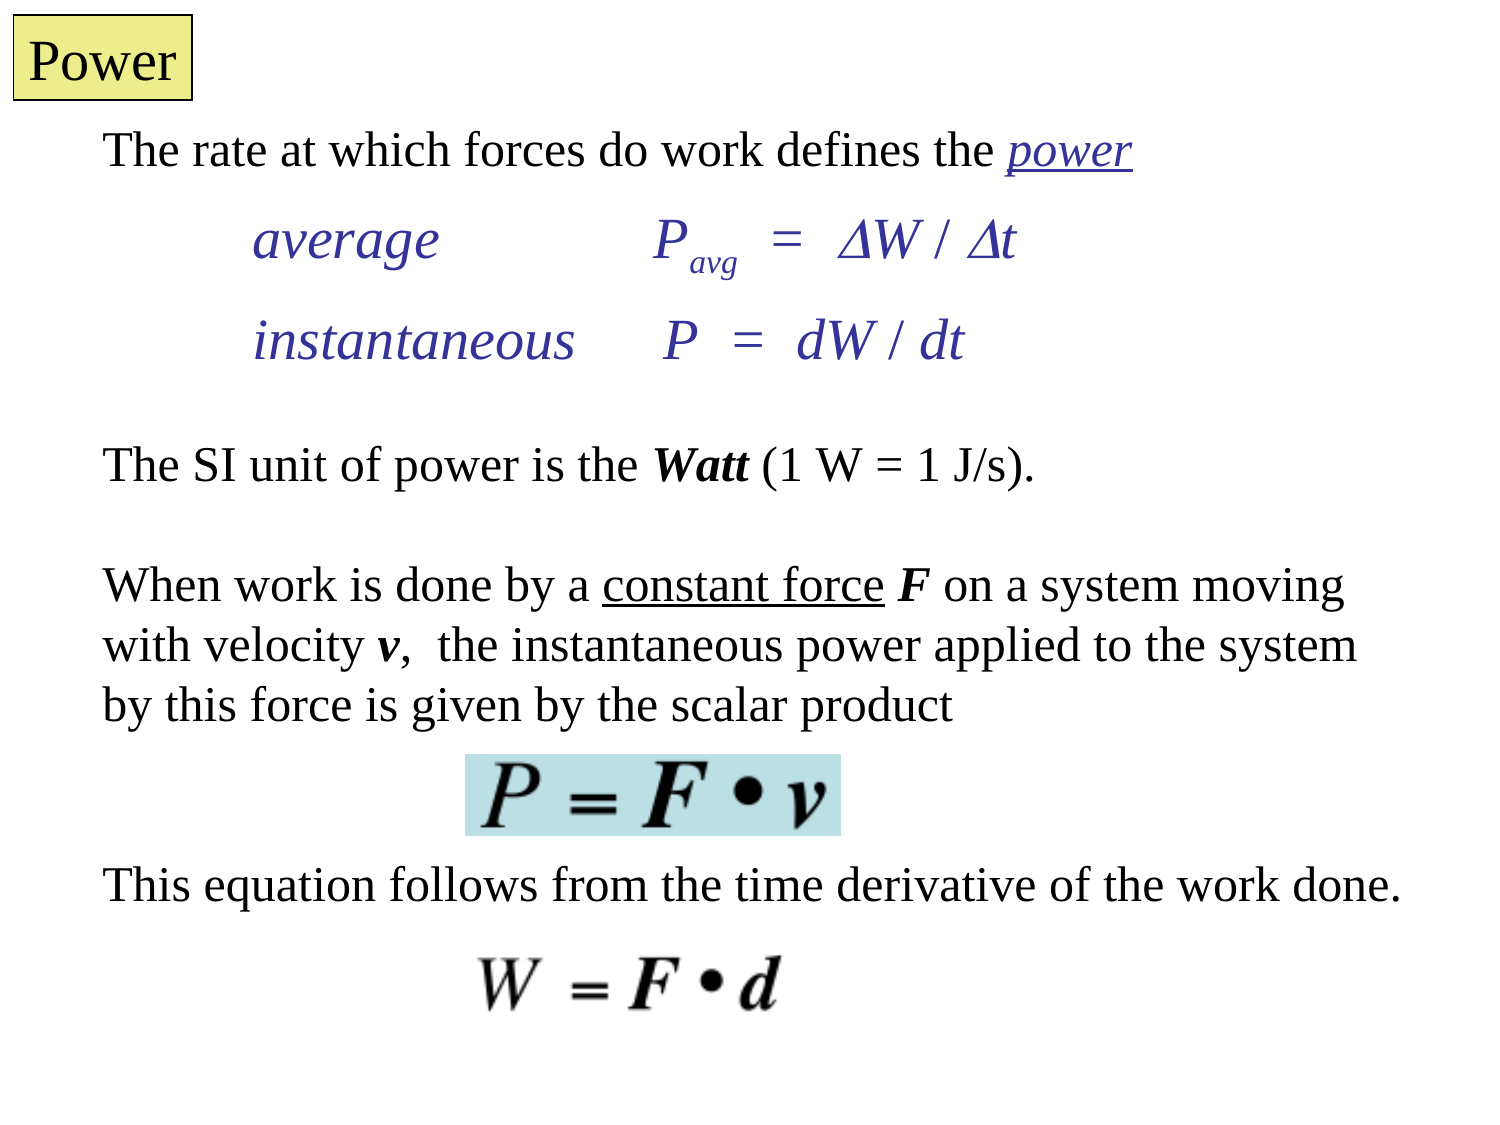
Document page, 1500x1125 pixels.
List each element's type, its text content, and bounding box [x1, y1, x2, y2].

picture [465, 754, 841, 836]
picture [467, 945, 788, 1016]
text_box The rate at which forces do work defines the power average Pavg = ΔW / Δt instantaneous P = dW / dt The SI unit of power is the Watt (1 W = 1 J/s). When work is done by a constant force F on a system moving with velocity v, the instantaneous power applied to the system by this force is given by the scalar product This equation follows from the time derivative of the work done. [87, 108, 1426, 919]
text_box Power [13, 14, 193, 101]
